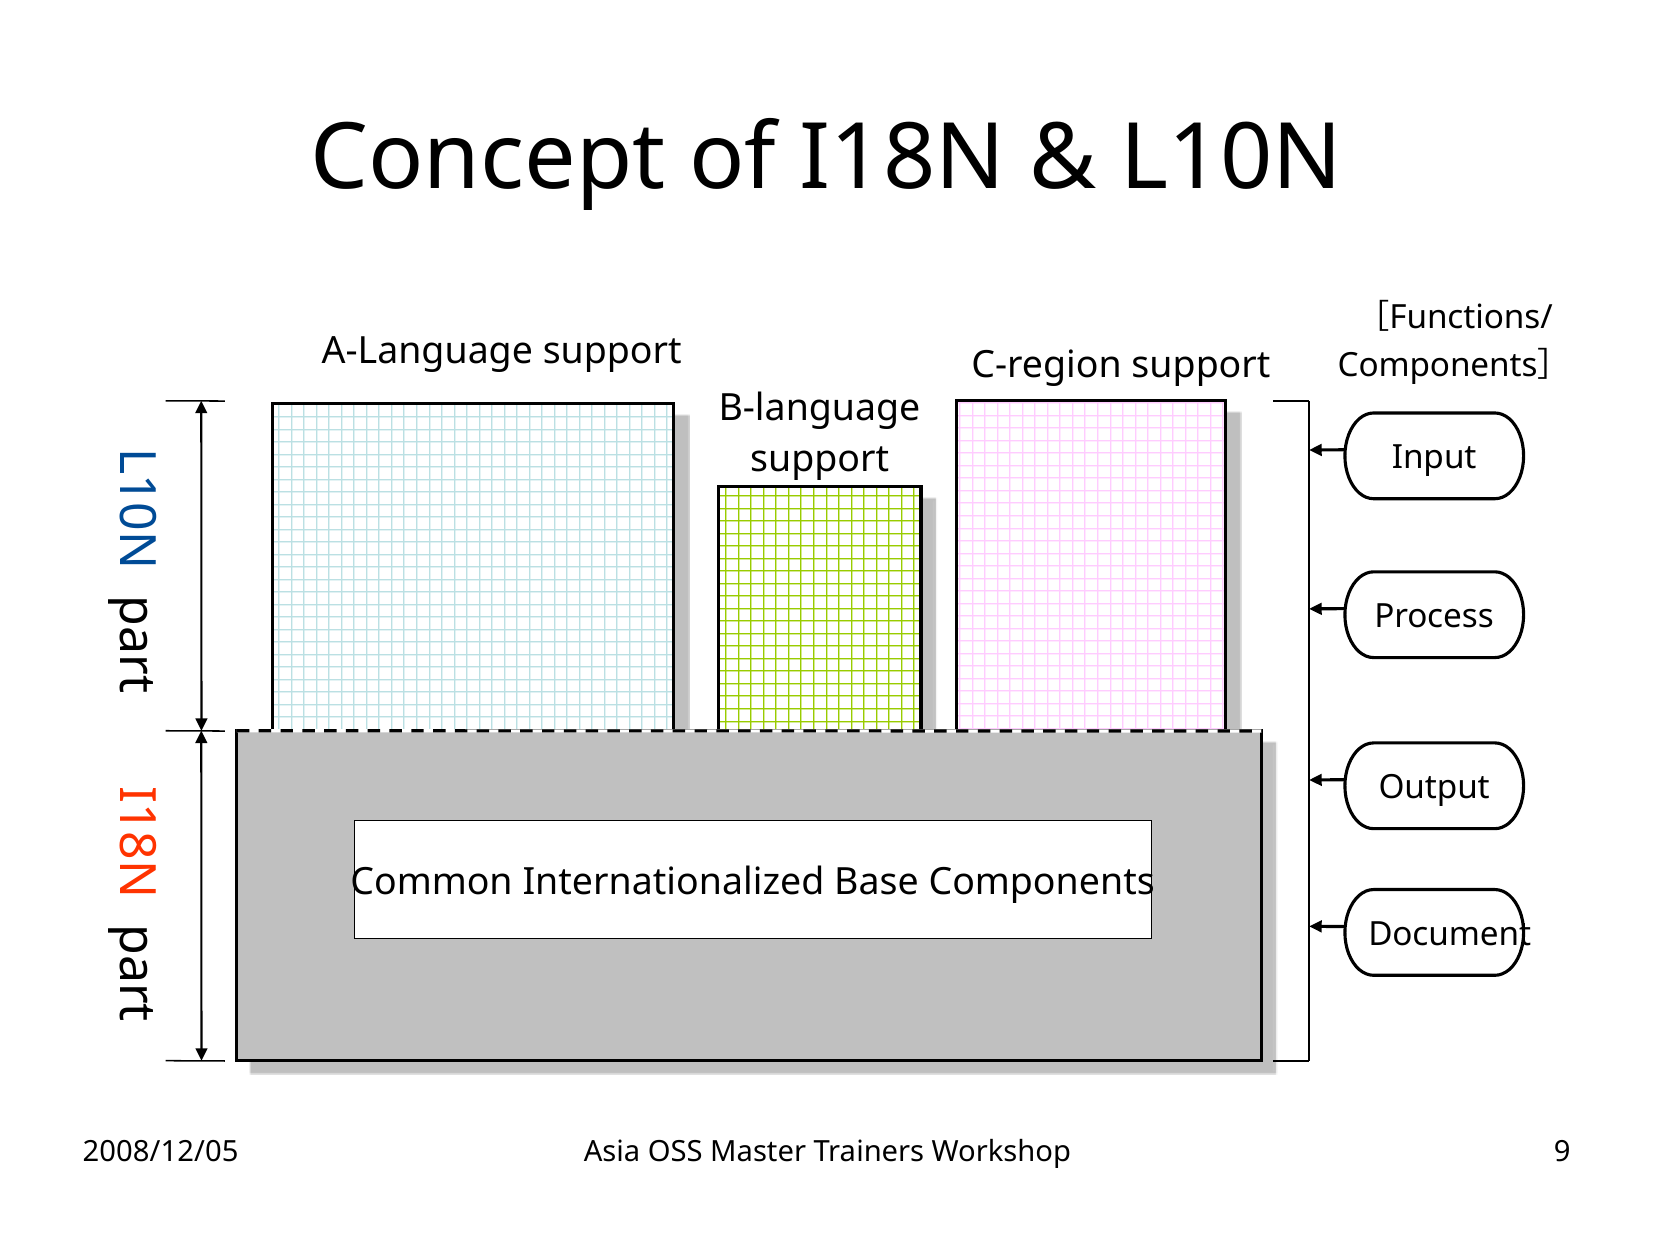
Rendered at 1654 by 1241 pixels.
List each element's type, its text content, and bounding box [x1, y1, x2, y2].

text_box L10N part [97, 433, 182, 709]
text_box I18N part [97, 771, 182, 1038]
text_box ［Functions/ Components］ [1322, 296, 1536, 380]
text_box [236, 733, 1262, 1061]
text_box C-region support [956, 332, 1231, 394]
text_box [718, 486, 922, 729]
text_box Input [1344, 412, 1524, 499]
text_box Common Internationalized Base Components [354, 820, 1152, 939]
text_box B-language support [682, 400, 957, 462]
text_box [956, 400, 1226, 729]
text_box Process [1344, 571, 1524, 658]
text_box Output [1344, 742, 1524, 829]
text_box Document [1344, 889, 1523, 976]
title Concept of I18N & L10N [82, 49, 1571, 257]
text_box A-Language support [306, 320, 637, 378]
text_box [272, 403, 674, 729]
